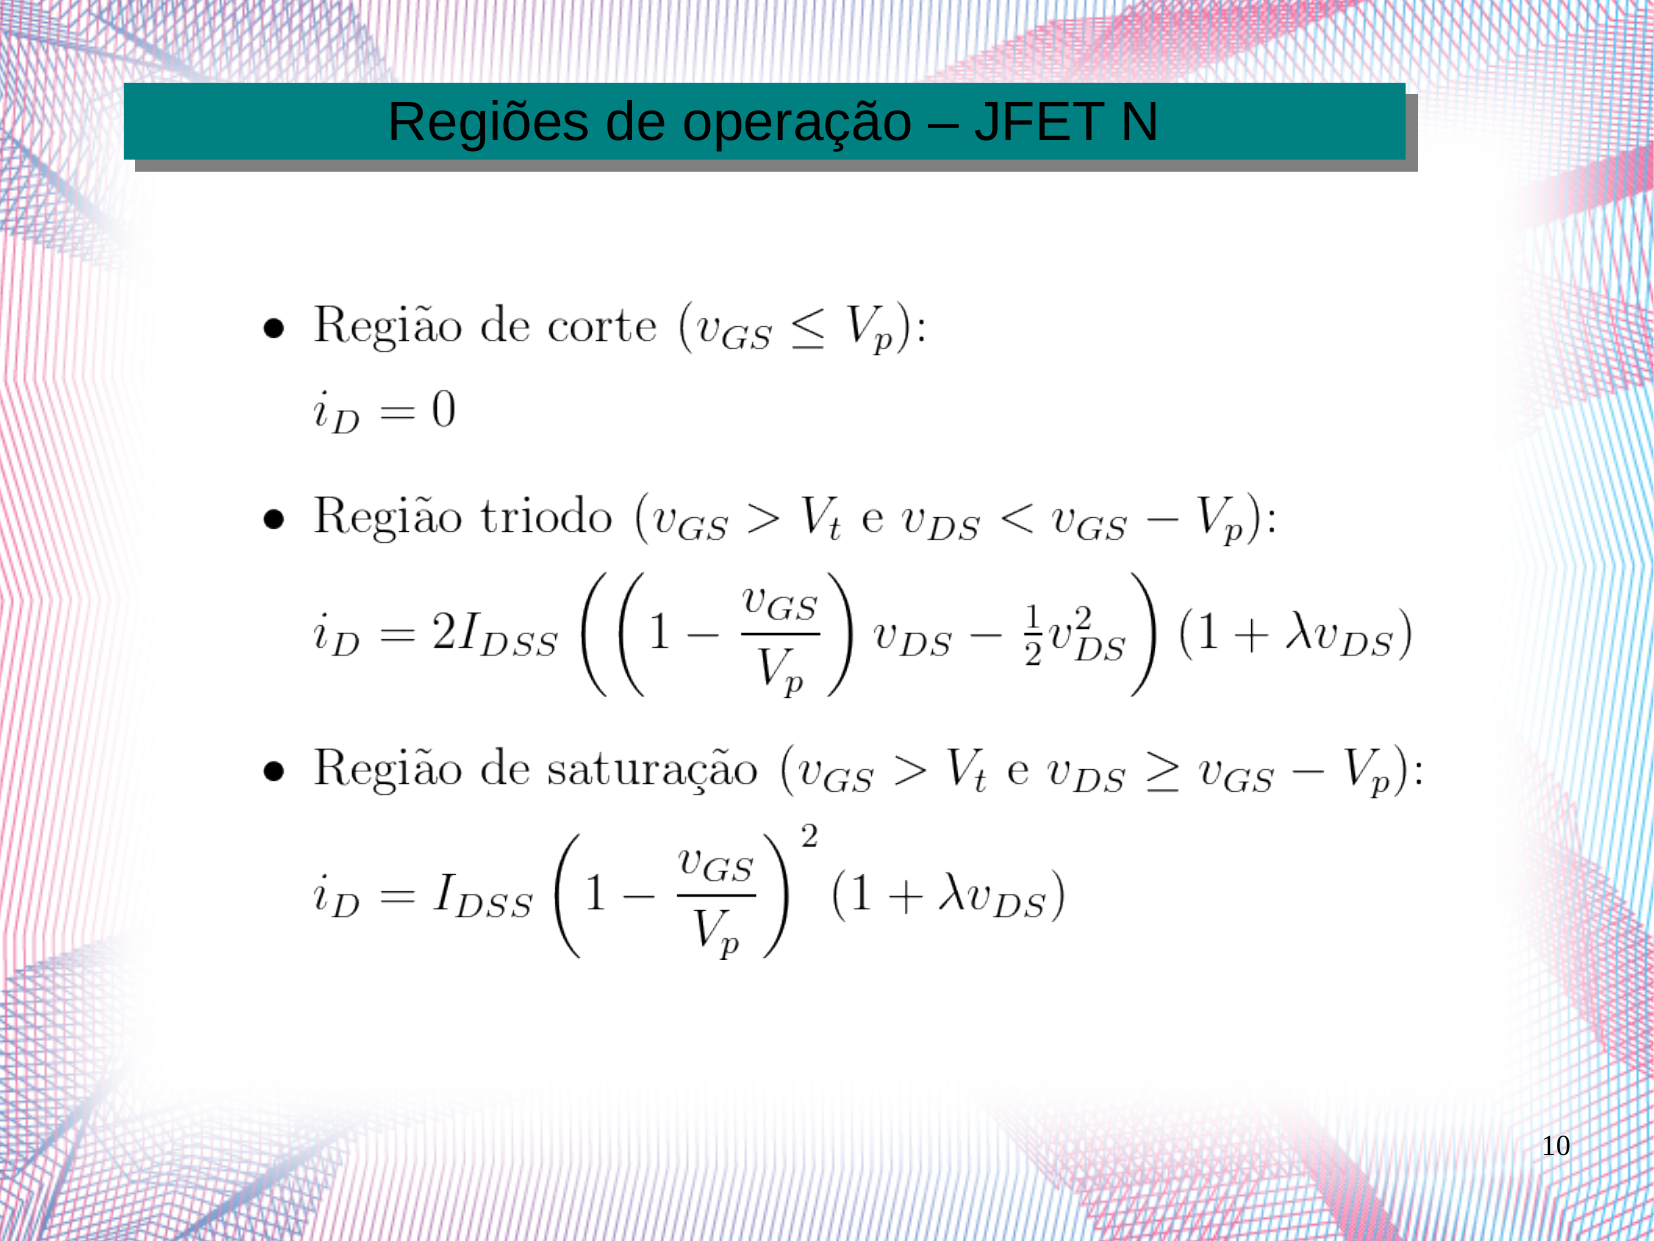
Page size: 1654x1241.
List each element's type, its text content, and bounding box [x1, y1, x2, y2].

picture [0, 0, 1654, 1241]
text_box Regiões de operação – JFET N [123, 82, 1406, 160]
